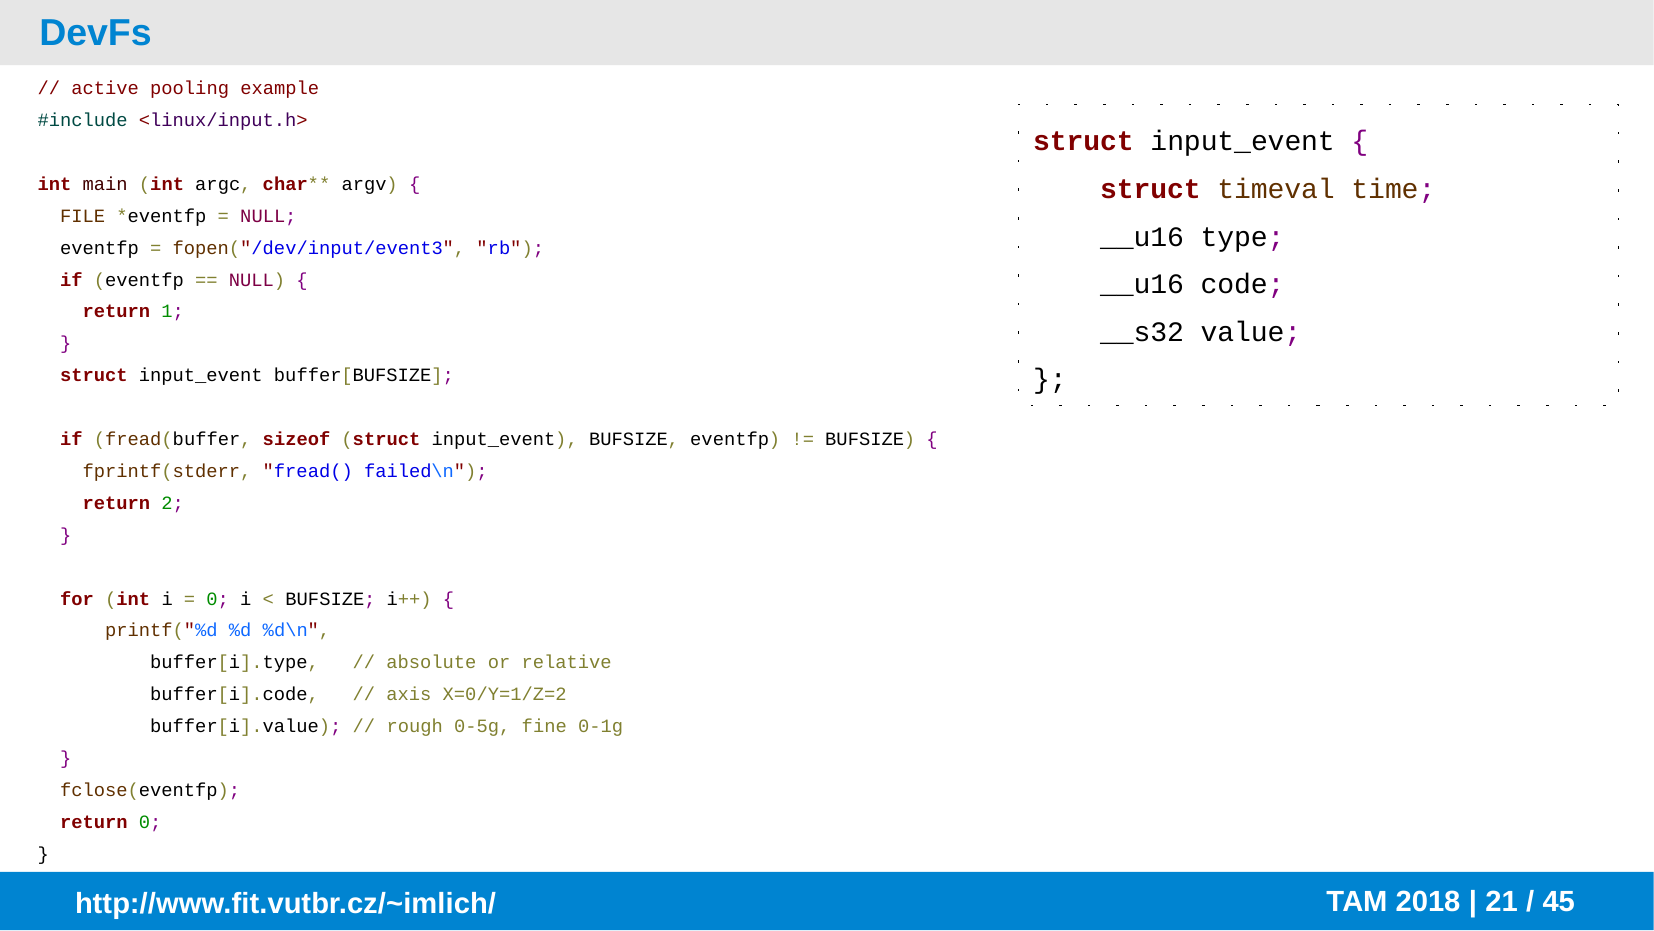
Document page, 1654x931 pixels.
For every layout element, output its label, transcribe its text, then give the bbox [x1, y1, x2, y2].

list // active pooling example #include <linux/input.h> int main (int argc, char** argv) { FILE *eventfp = NULL; eventfp = fopen("/dev/input/event3", "rb"); if (eventfp == NULL) { return 1; } struct input_event buffer[BUFSIZE]; if (fread(buffer, sizeof (struct input_event), BUFSIZE, eventfp) != BUFSIZE) { fprintf(stderr, "fread() failed\n"); return 2; } for (int i = 0; i < BUFSIZE; i++) { printf("%d %d %d\n", buffer[i].type, // absolute or relative buffer[i].code, // axis X=0/Y=1/Z=2 buffer[i].value); // rough 0-5g, fine 0-1g } fclose(eventfp); return 0; } [37, 76, 1613, 894]
title DevFs [39, 4, 1615, 61]
text_box struct input_event { struct timeval time; __u16 type; __u16 code; __s32 value; }; [1018, 104, 1619, 406]
